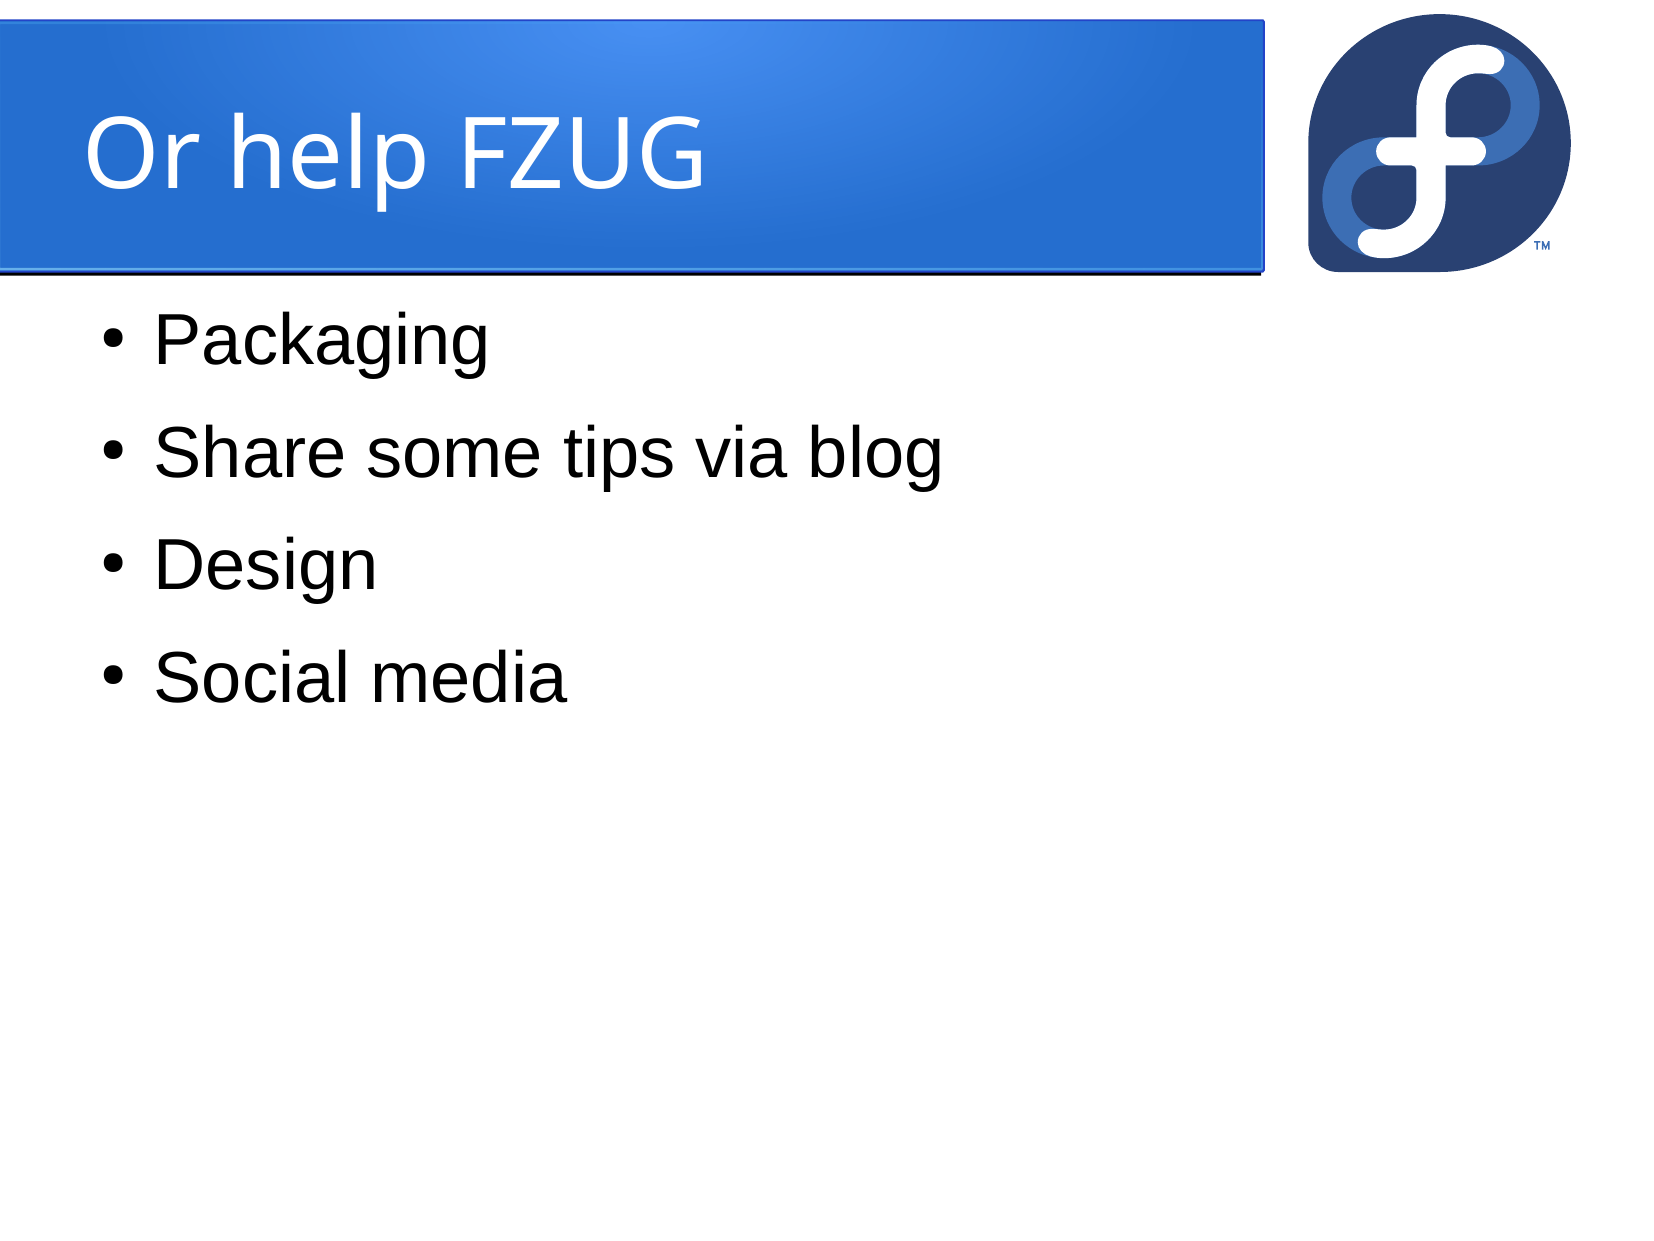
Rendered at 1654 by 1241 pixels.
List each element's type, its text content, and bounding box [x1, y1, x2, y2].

title Or help FZUG [82, 47, 1235, 252]
list Packaging Share some tips via blog Design Social media [82, 299, 1571, 1019]
